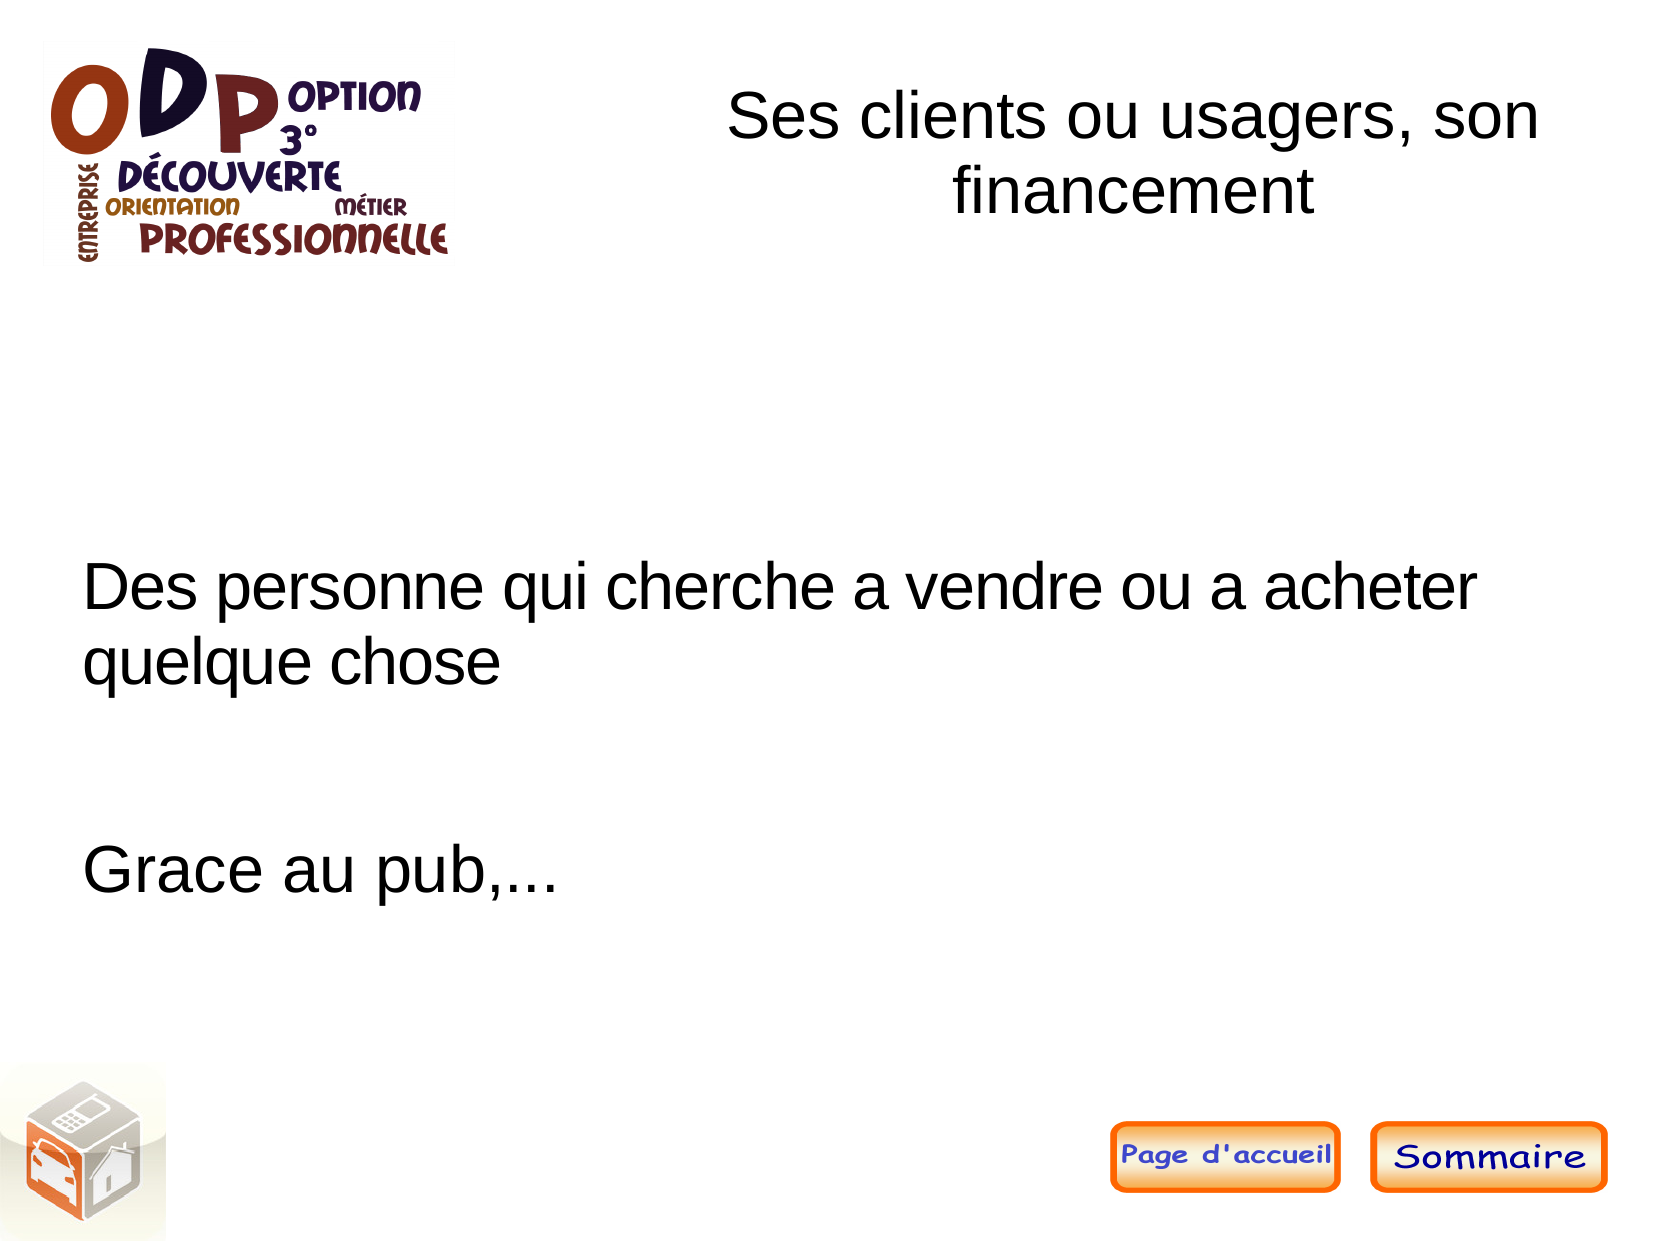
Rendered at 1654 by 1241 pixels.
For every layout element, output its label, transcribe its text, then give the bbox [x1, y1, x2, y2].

picture [1370, 1121, 1608, 1193]
list Des personne qui cherche a vendre ou a acheter quelque chose Grace au pub,... [82, 549, 1619, 908]
picture [43, 41, 455, 266]
picture [1110, 1121, 1341, 1193]
picture [0, 1062, 166, 1241]
title Ses clients ou usagers, son financement [637, 49, 1630, 257]
